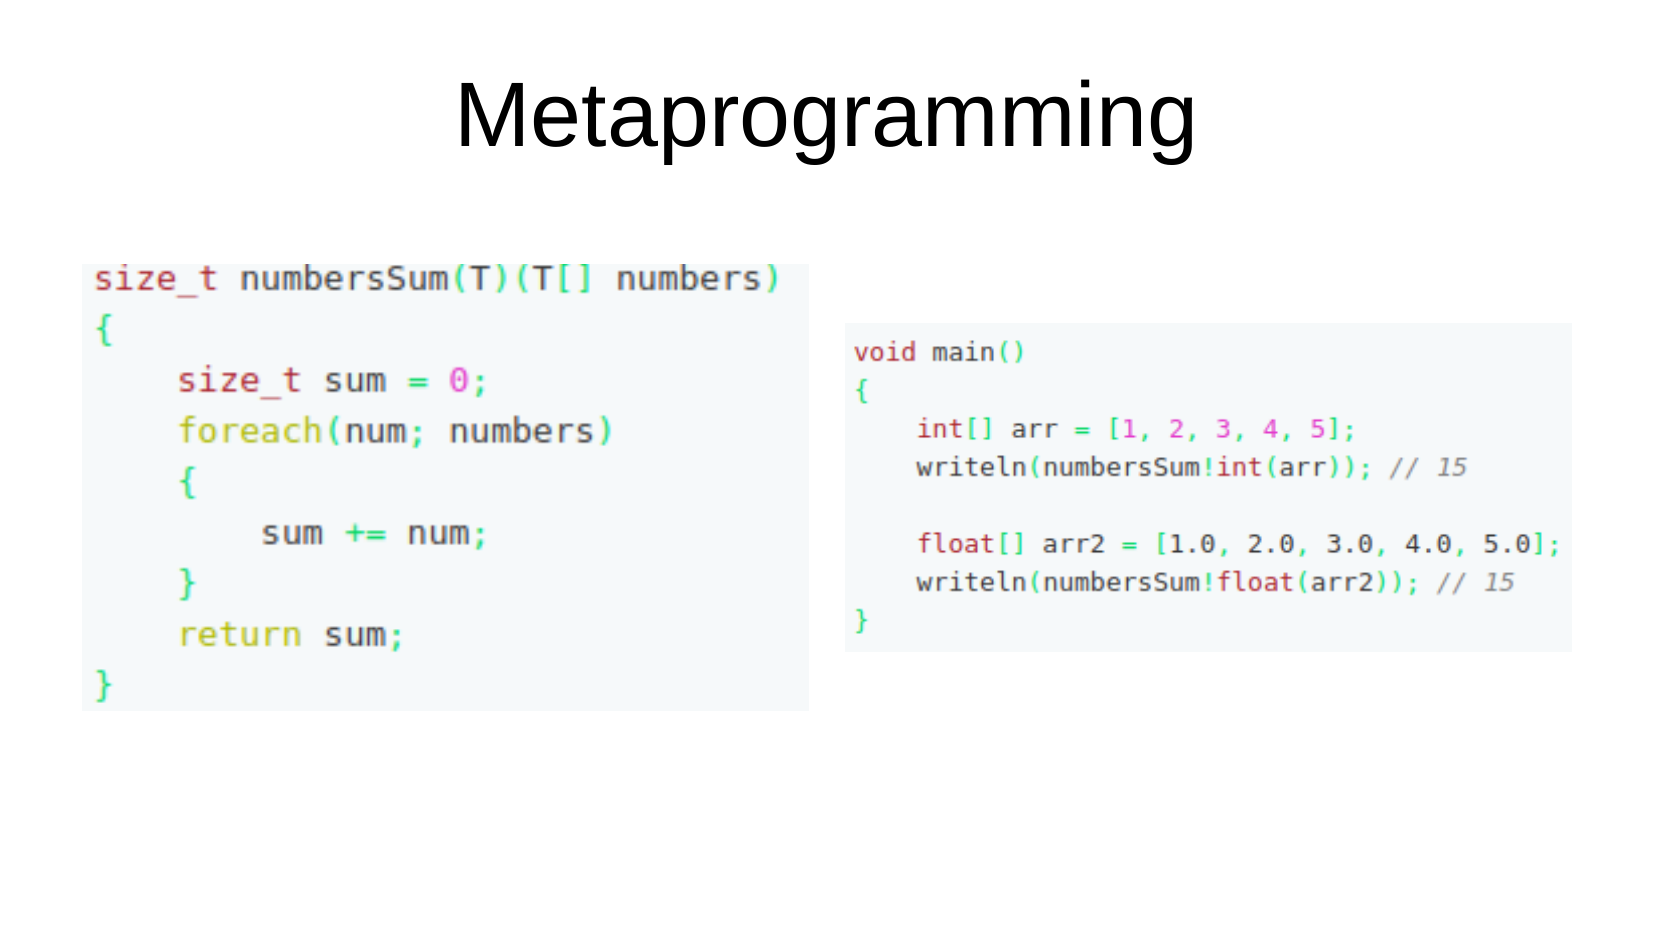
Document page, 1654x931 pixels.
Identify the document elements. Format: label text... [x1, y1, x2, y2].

picture [845, 323, 1572, 652]
picture [82, 264, 809, 711]
title Metaprogramming [82, 37, 1571, 193]
